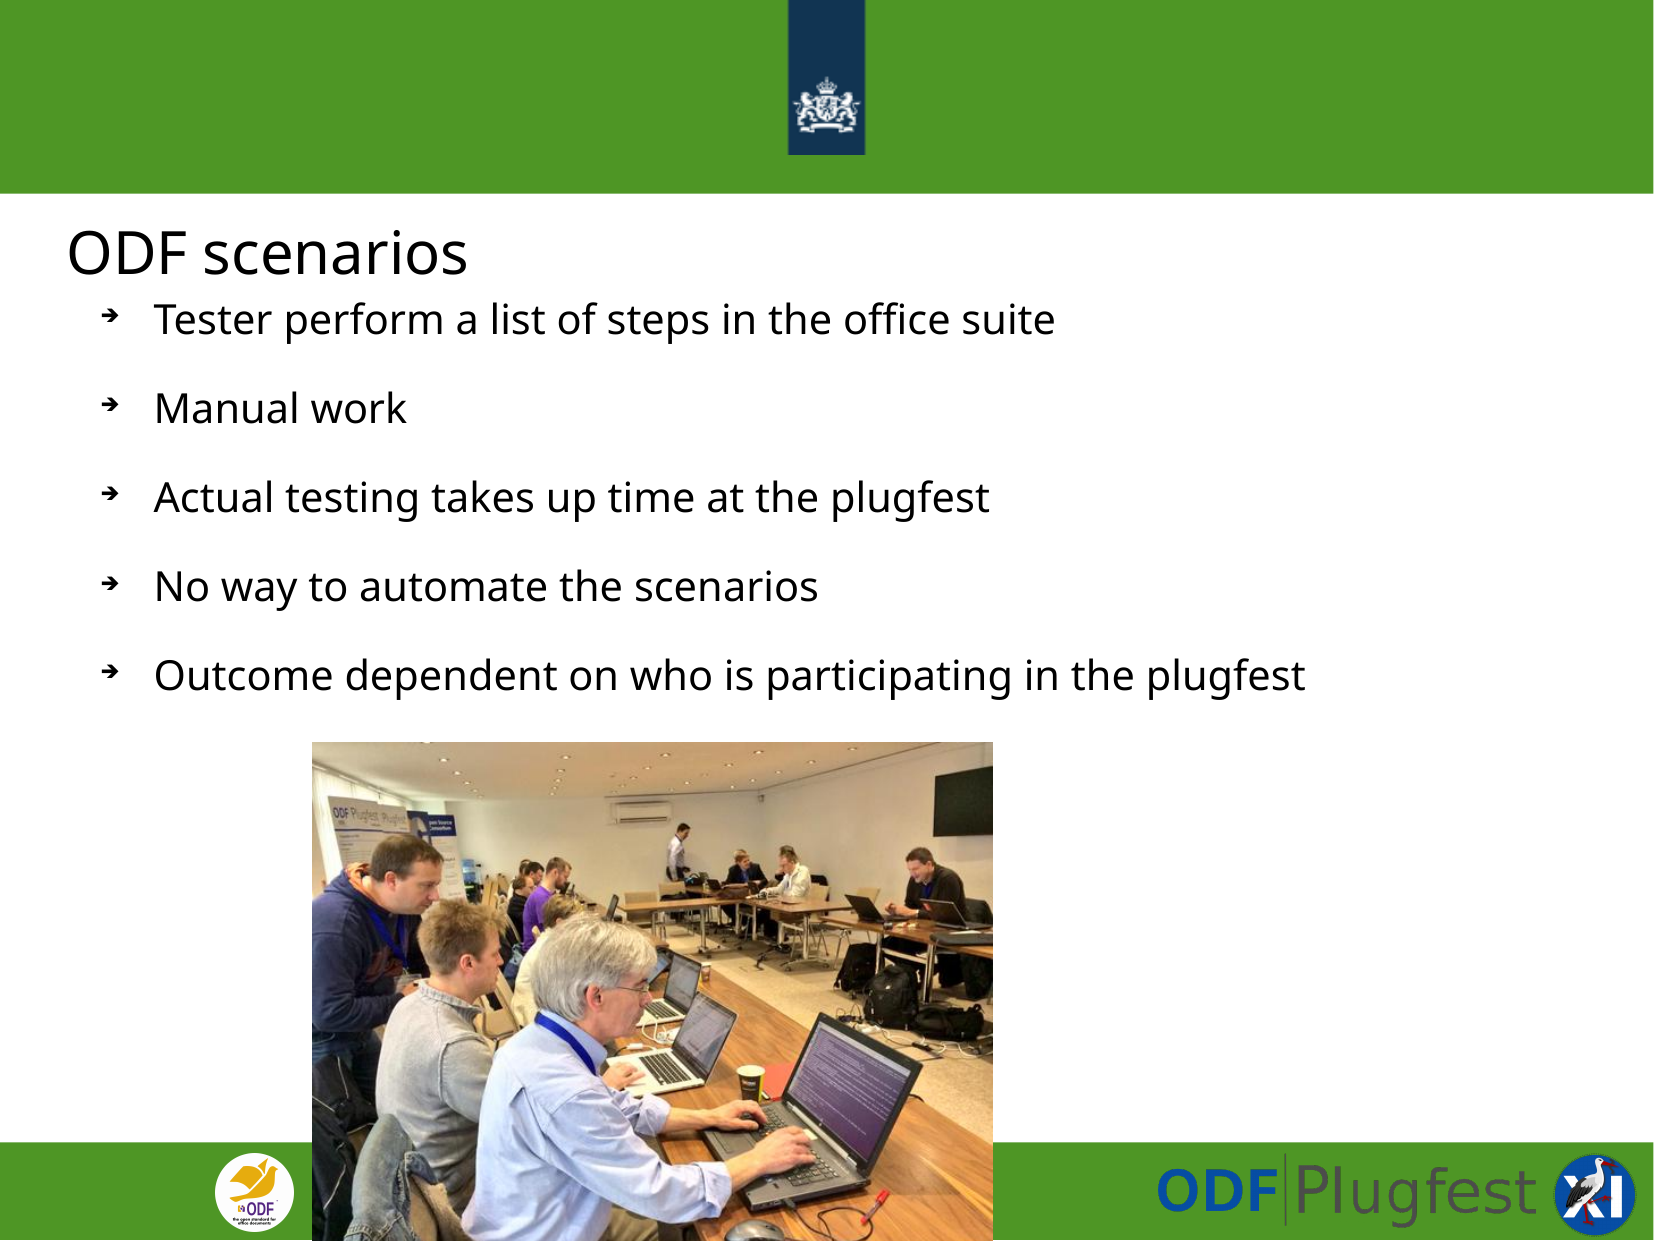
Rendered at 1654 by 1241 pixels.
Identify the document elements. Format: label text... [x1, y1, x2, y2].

picture [0, 0, 1654, 155]
picture [215, 1153, 294, 1232]
picture [312, 742, 993, 1241]
list Tester perform a list of steps in the office suite Manual work Actual testing takes up time at the plugfest No way to automate the scenarios Outcome dependent on who is participating in the plugfest [82, 290, 1538, 1141]
picture [1158, 1153, 1654, 1237]
title ODF scenarios [66, 199, 1486, 303]
